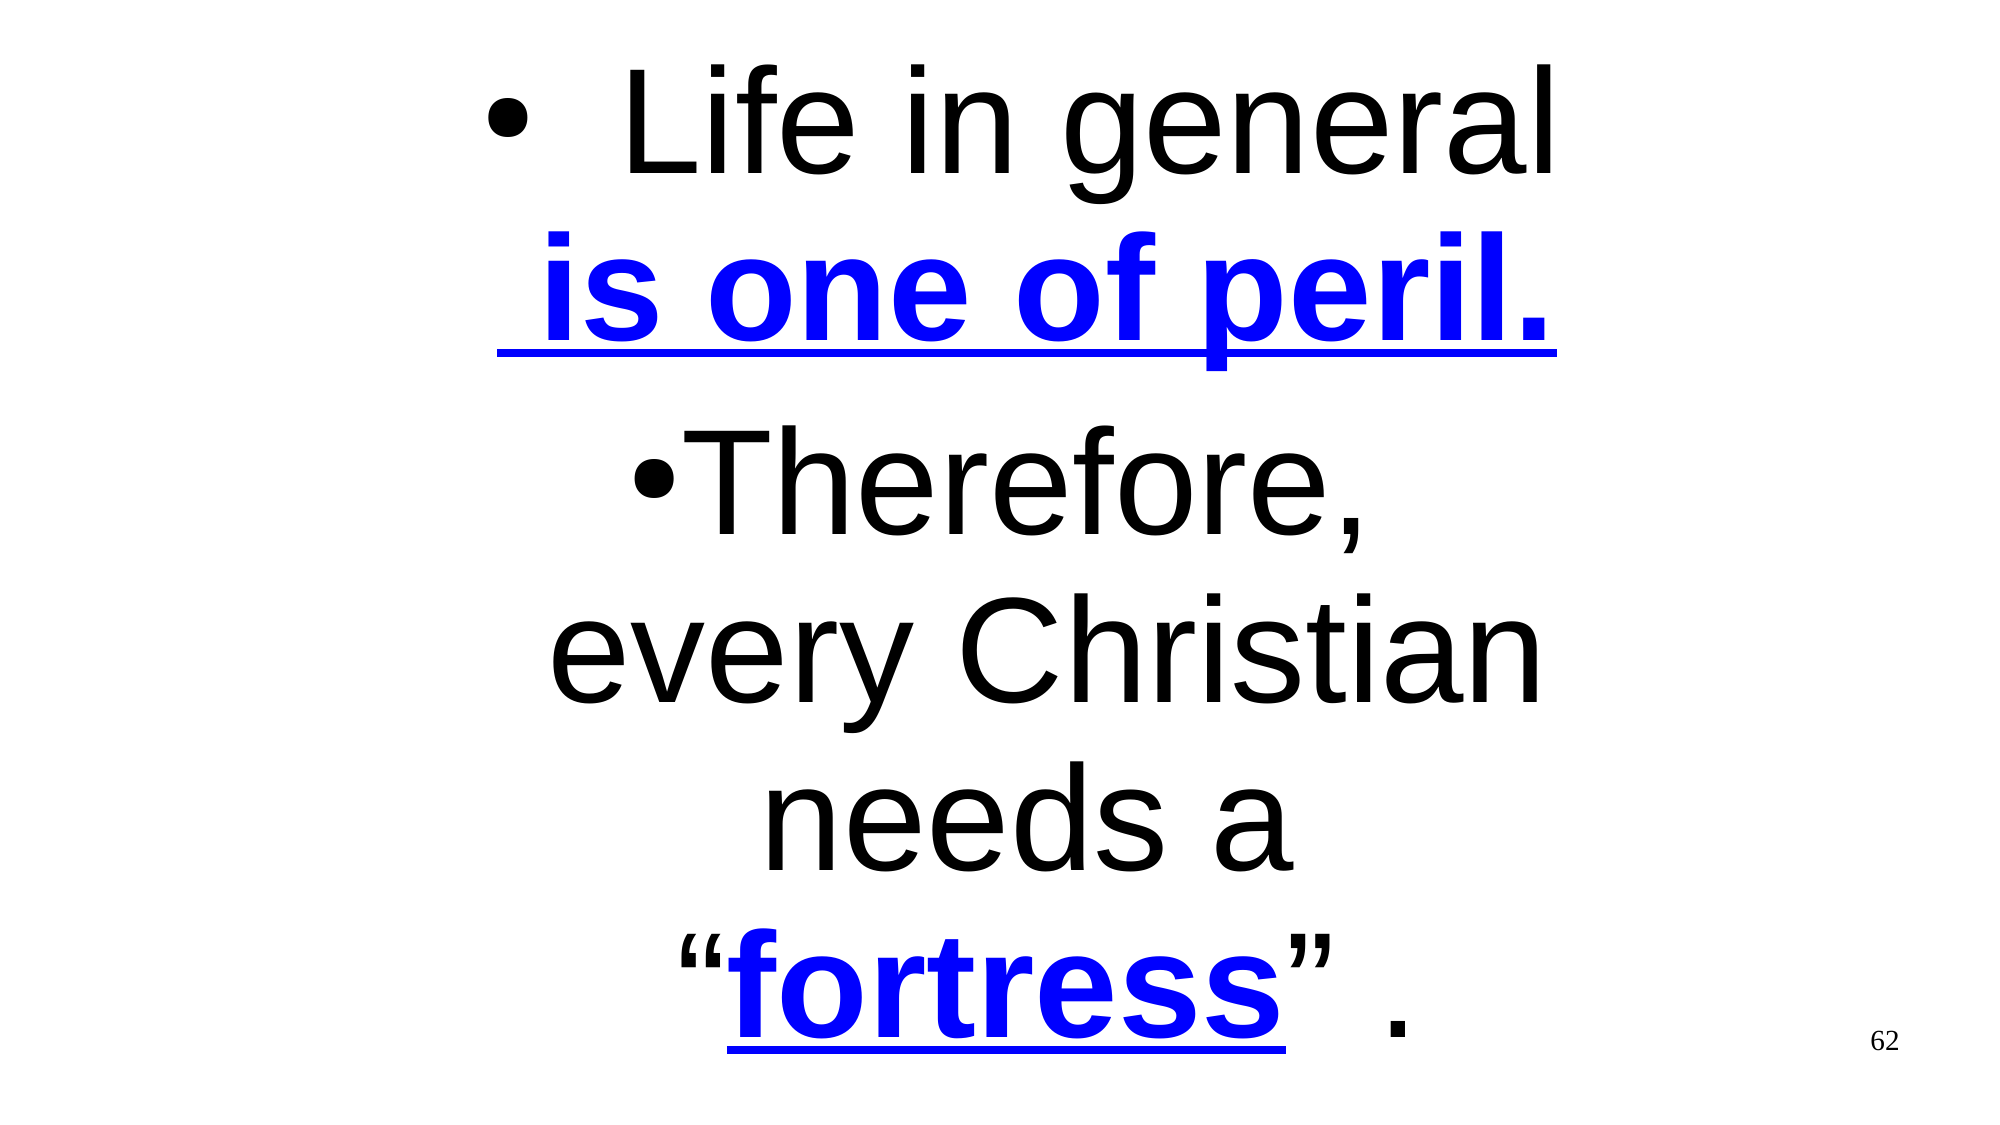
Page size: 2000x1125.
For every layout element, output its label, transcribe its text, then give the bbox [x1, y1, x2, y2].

list Life in general is one of peril. Therefore, every Christian needs a “fortress” . [37, 37, 1988, 1088]
